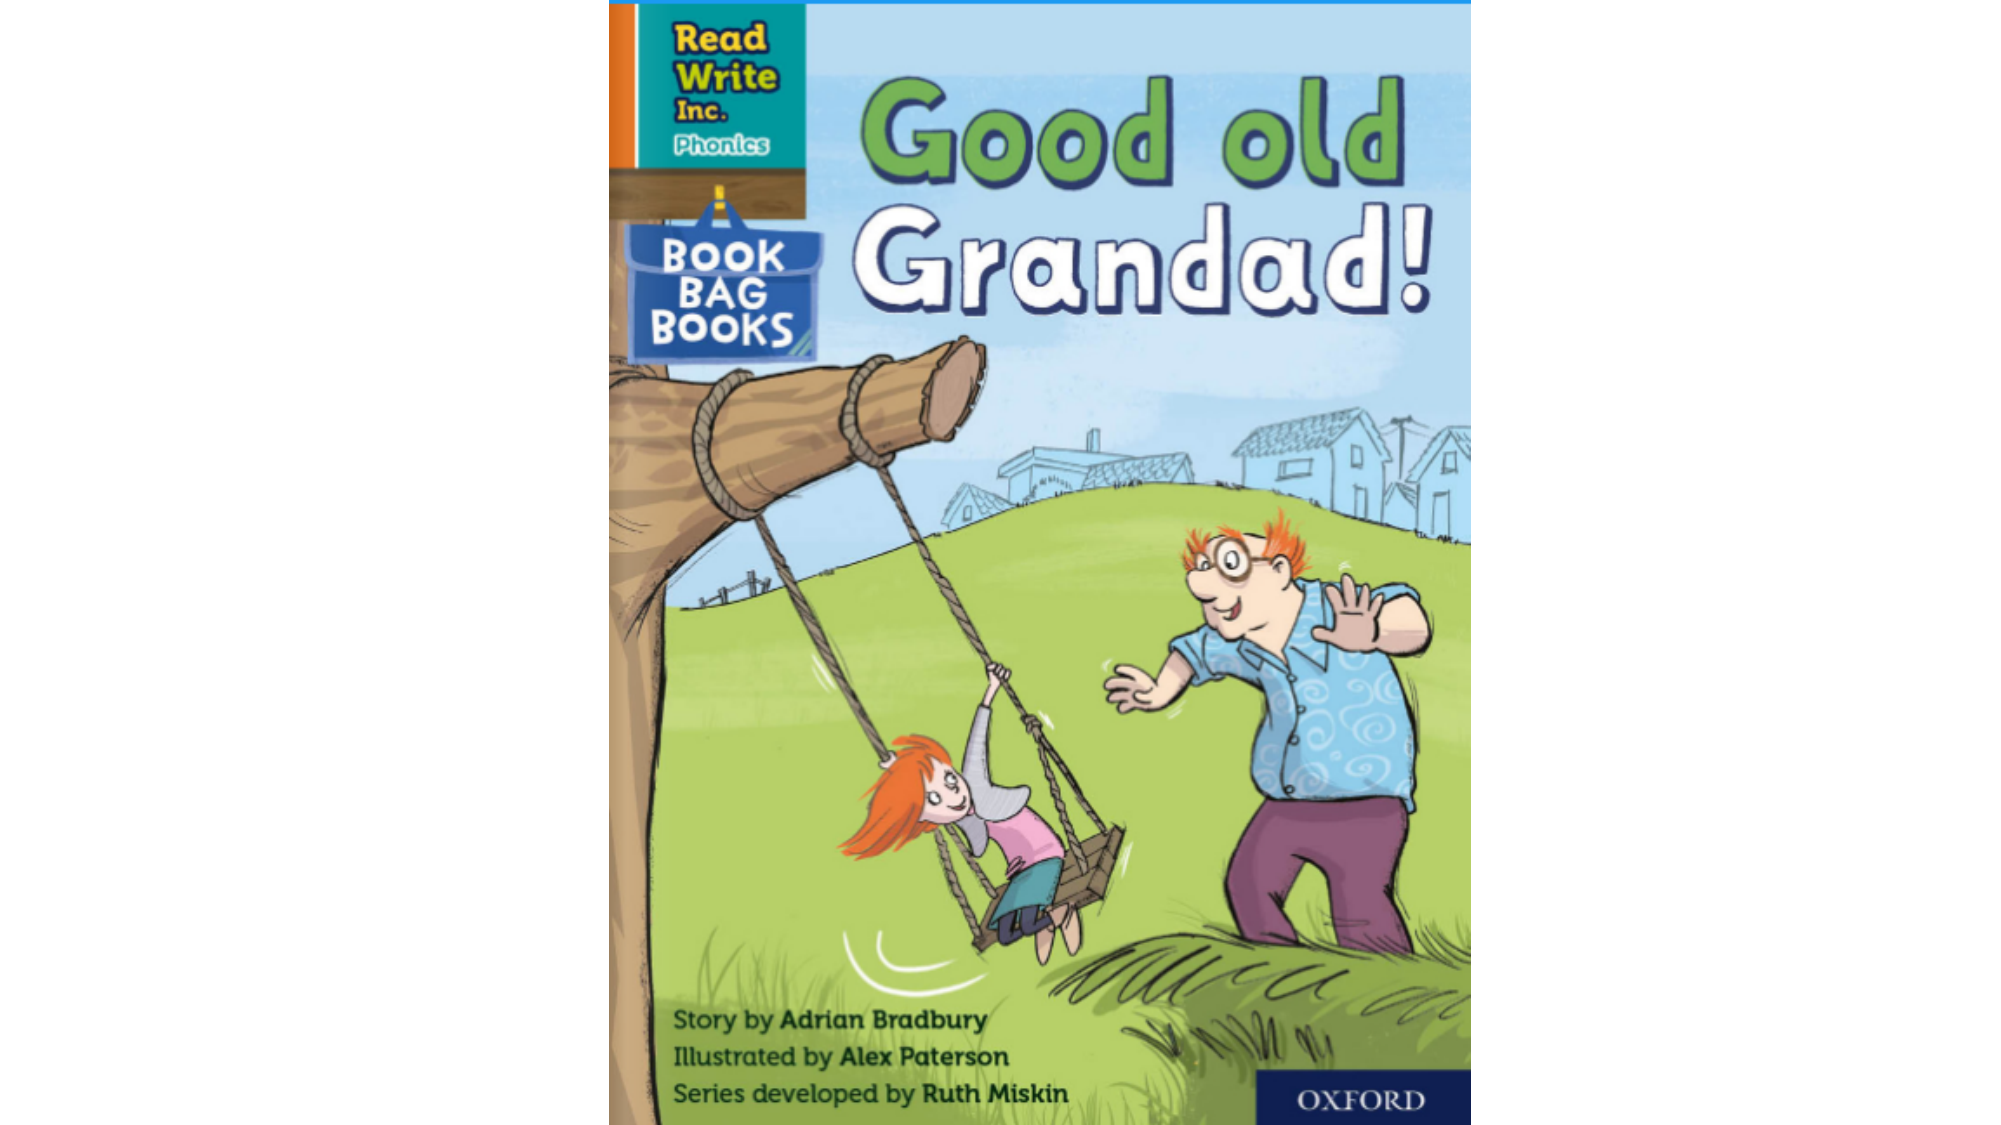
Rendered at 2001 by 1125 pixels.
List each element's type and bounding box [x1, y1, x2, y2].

picture [609, 0, 1471, 1125]
